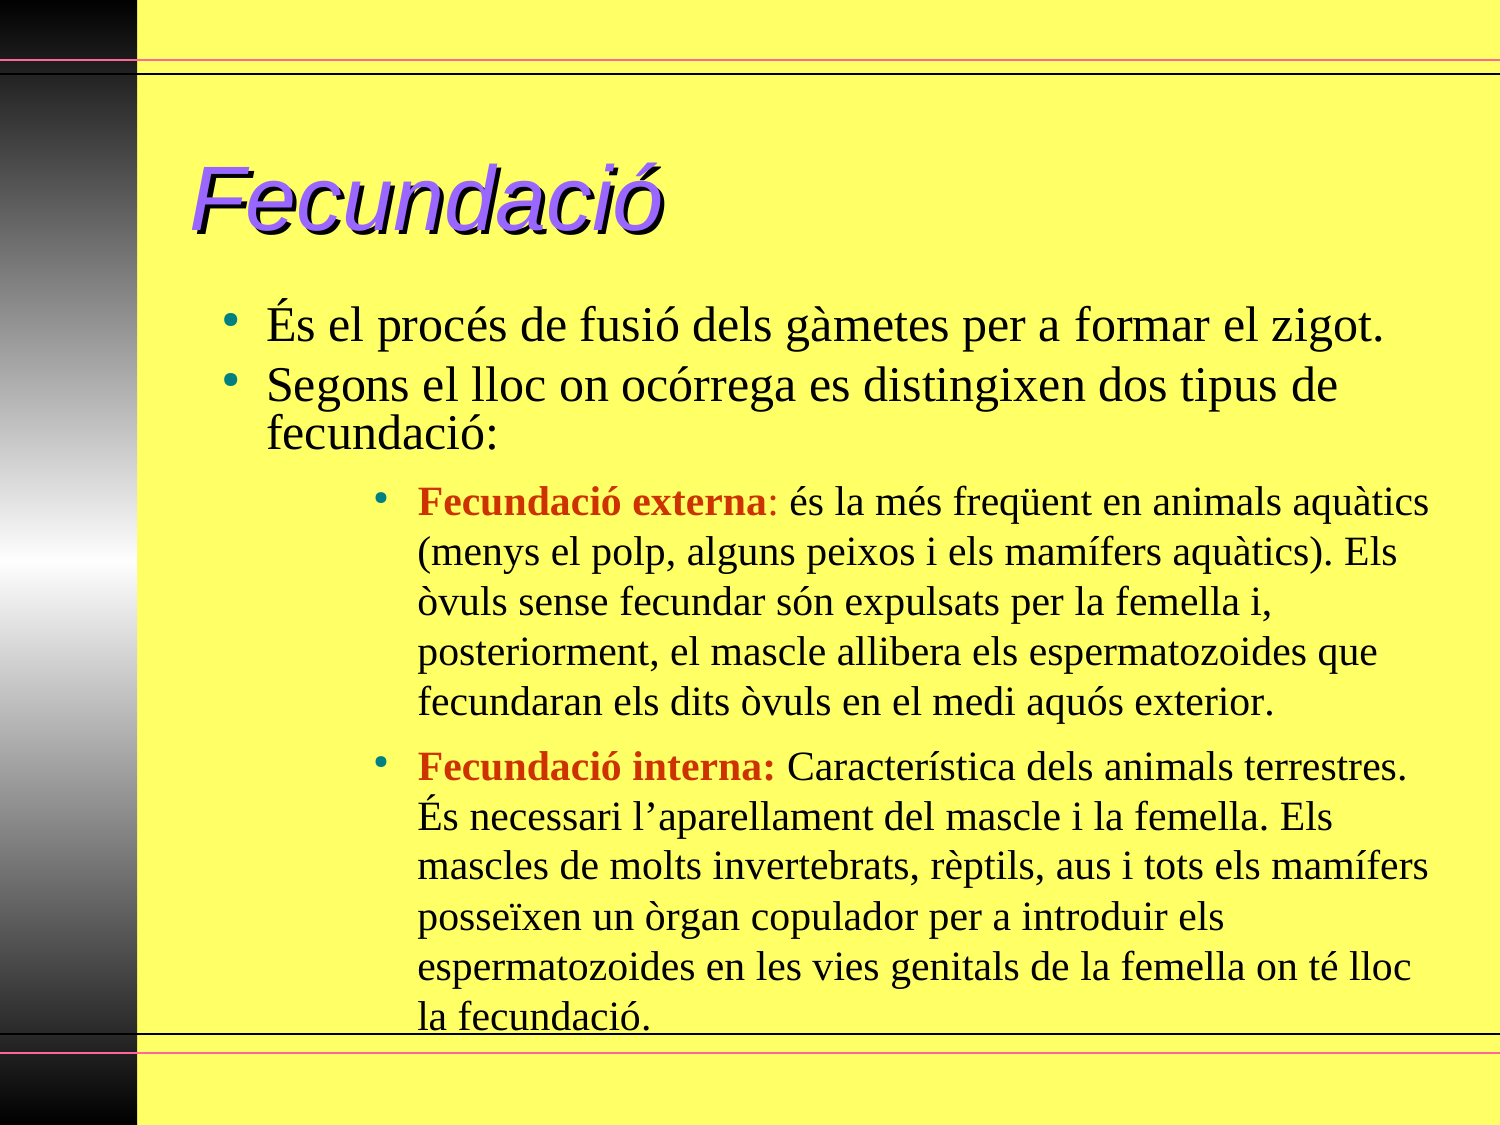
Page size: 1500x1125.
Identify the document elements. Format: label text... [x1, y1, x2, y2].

list És el procés de fusió dels gàmetes per a formar el zigot. Segons el lloc on ocórrega es distingixen dos tipus de fecundació: Fecundació externa: és la més freqüent en animals aquàtics (menys el polp, alguns peixos i els mamífers aquàtics). Els òvuls sense fecundar són expulsats per la femella i, posteriorment, el mascle allibera els espermatozoides que fecundaran els dits òvuls en el medi aquós exterior. Fecundació interna: Característica dels animals terrestres. És necessari l’aparellament del mascle i la femella. Els mascles de molts invertebrats, rèptils, aus i tots els mamífers posseïxen un òrgan copulador per a introduir els espermatozoides en les vies genitals de la femella on té lloc la fecundació. [177, 295, 1453, 1047]
title Fecundació [174, 99, 1450, 288]
